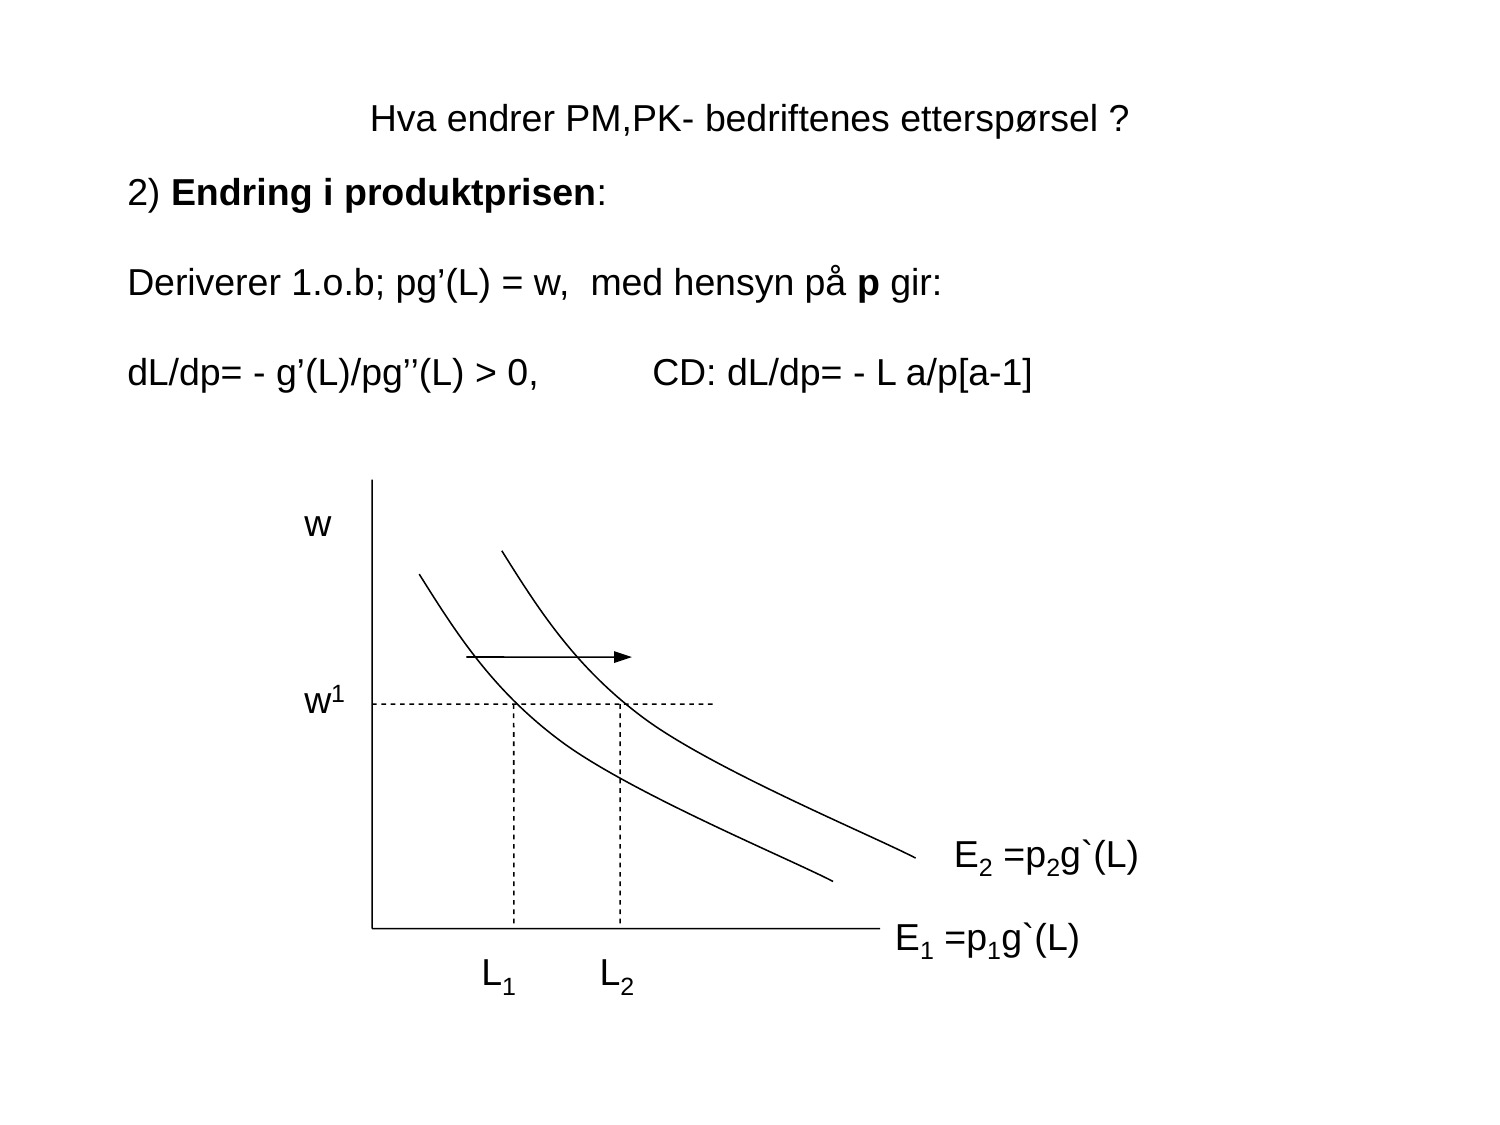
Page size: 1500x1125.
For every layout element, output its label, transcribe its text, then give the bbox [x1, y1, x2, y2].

text_box E2 =p2g`(L) [939, 822, 1211, 883]
text_box E1 =p1g`(L) [879, 904, 1152, 966]
text_box 2) Endring i produktprisen: Deriverer 1.o.b; pg’(L) = w, med hensyn på p gir: dL/dp= - g’(L)/pg’’(L) > 0, CD: dL/dp= - L a/p[a-1] [112, 160, 1412, 492]
text_box w [289, 491, 347, 552]
text_box w1 [289, 668, 361, 729]
text_box L1 [466, 940, 561, 1001]
title Hva endrer PM,PK- bedriftenes etterspørsel ? [75, 45, 1426, 233]
text_box L2 [584, 940, 680, 1001]
